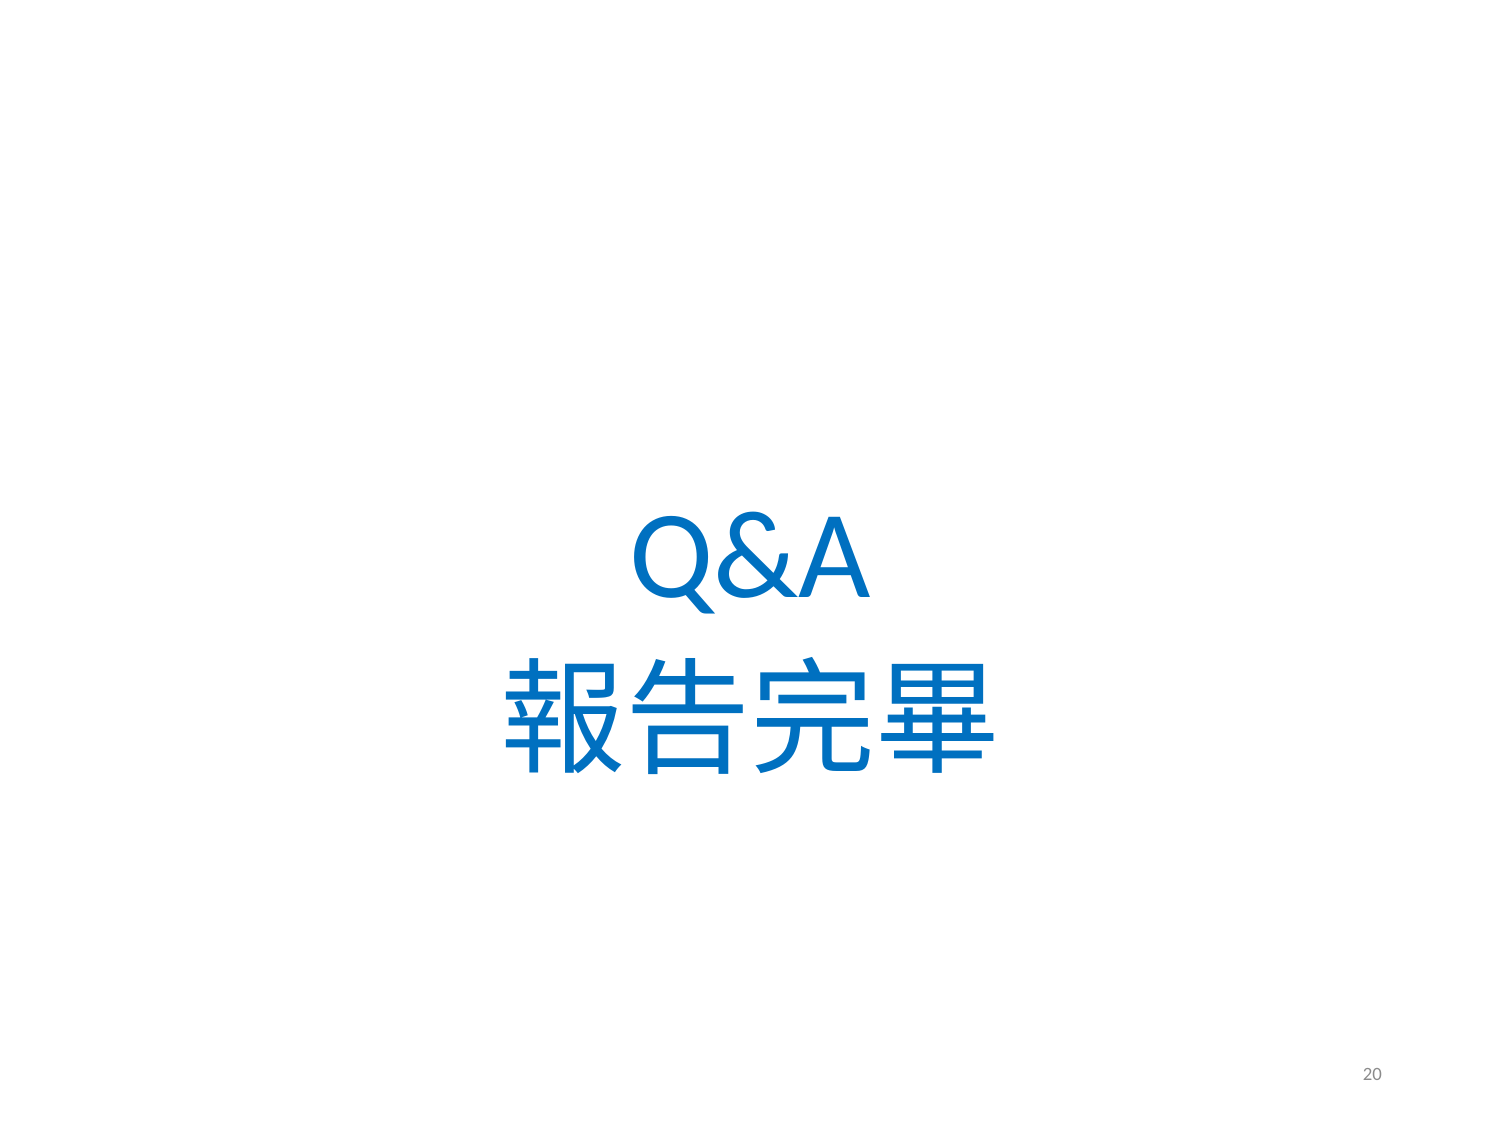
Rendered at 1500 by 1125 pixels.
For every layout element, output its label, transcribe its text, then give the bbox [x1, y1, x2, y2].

slide_number <編號> [1059, 1042, 1397, 1103]
list Q&A 報告完畢 [103, 299, 1397, 1014]
